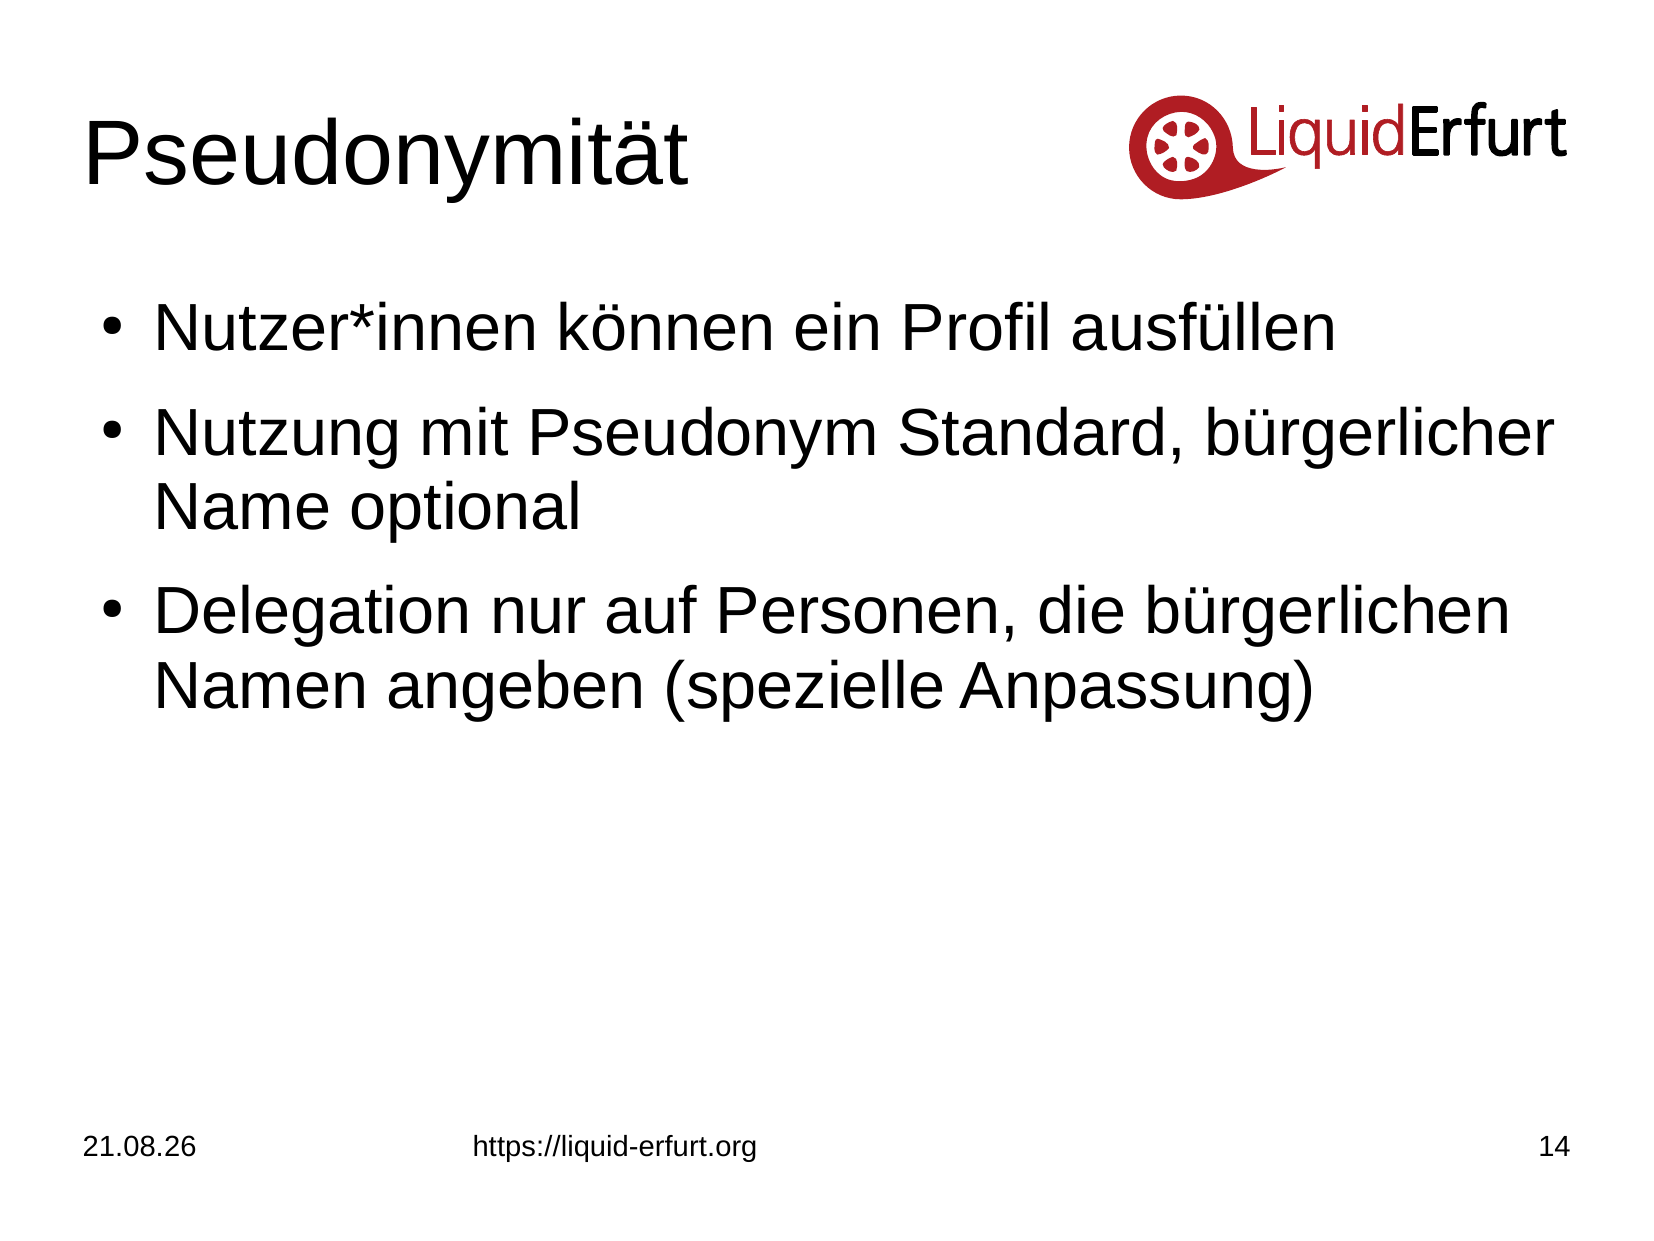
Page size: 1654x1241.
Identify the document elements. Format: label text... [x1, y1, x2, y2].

list Nutzer*innen können ein Profil ausfüllen Nutzung mit Pseudonym Standard, bürgerlicher Name optional Delegation nur auf Personen, die bürgerlichen Namen angeben (spezielle Anpassung) [82, 290, 1571, 1010]
title Pseudonymität [82, 49, 1571, 257]
